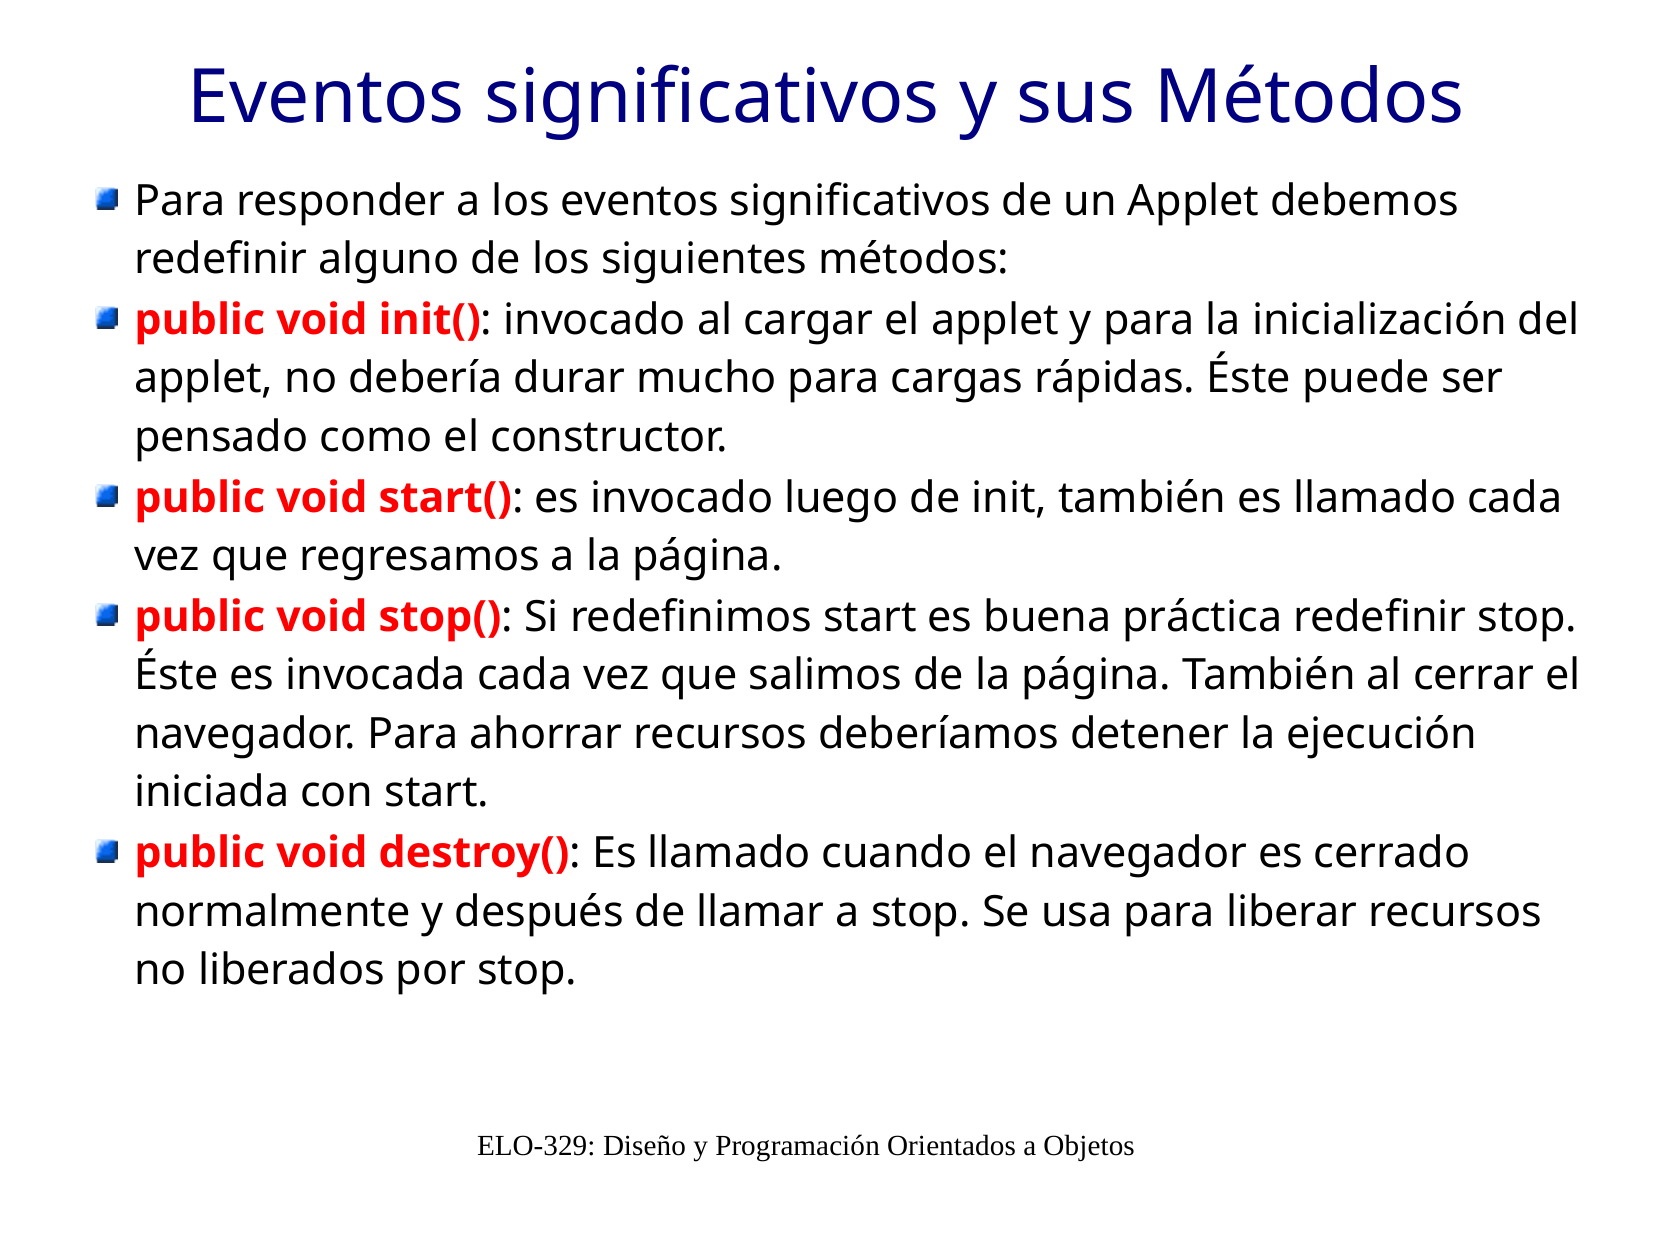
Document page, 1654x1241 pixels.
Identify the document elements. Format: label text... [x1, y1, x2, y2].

list Para responder a los eventos significativos de un Applet debemos redefinir alguno de los siguientes métodos: public void init(): invocado al cargar el applet y para la inicialización del applet, no debería durar mucho para cargas rápidas. Éste puede ser pensado como el constructor. public void start(): es invocado luego de init, también es llamado cada vez que regresamos a la página. public void stop(): Si redefinimos start es buena práctica redefinir stop. Éste es invocada cada vez que salimos de la página. También al cerrar el navegador. Para ahorrar recursos deberíamos detener la ejecución iniciada con start. public void destroy(): Es llamado cuando el navegador es cerrado normalmente y después de llamar a stop. Se usa para liberar recursos no liberados por stop. [81, 169, 1596, 1007]
title Eventos significativos y sus Métodos [82, 45, 1571, 143]
